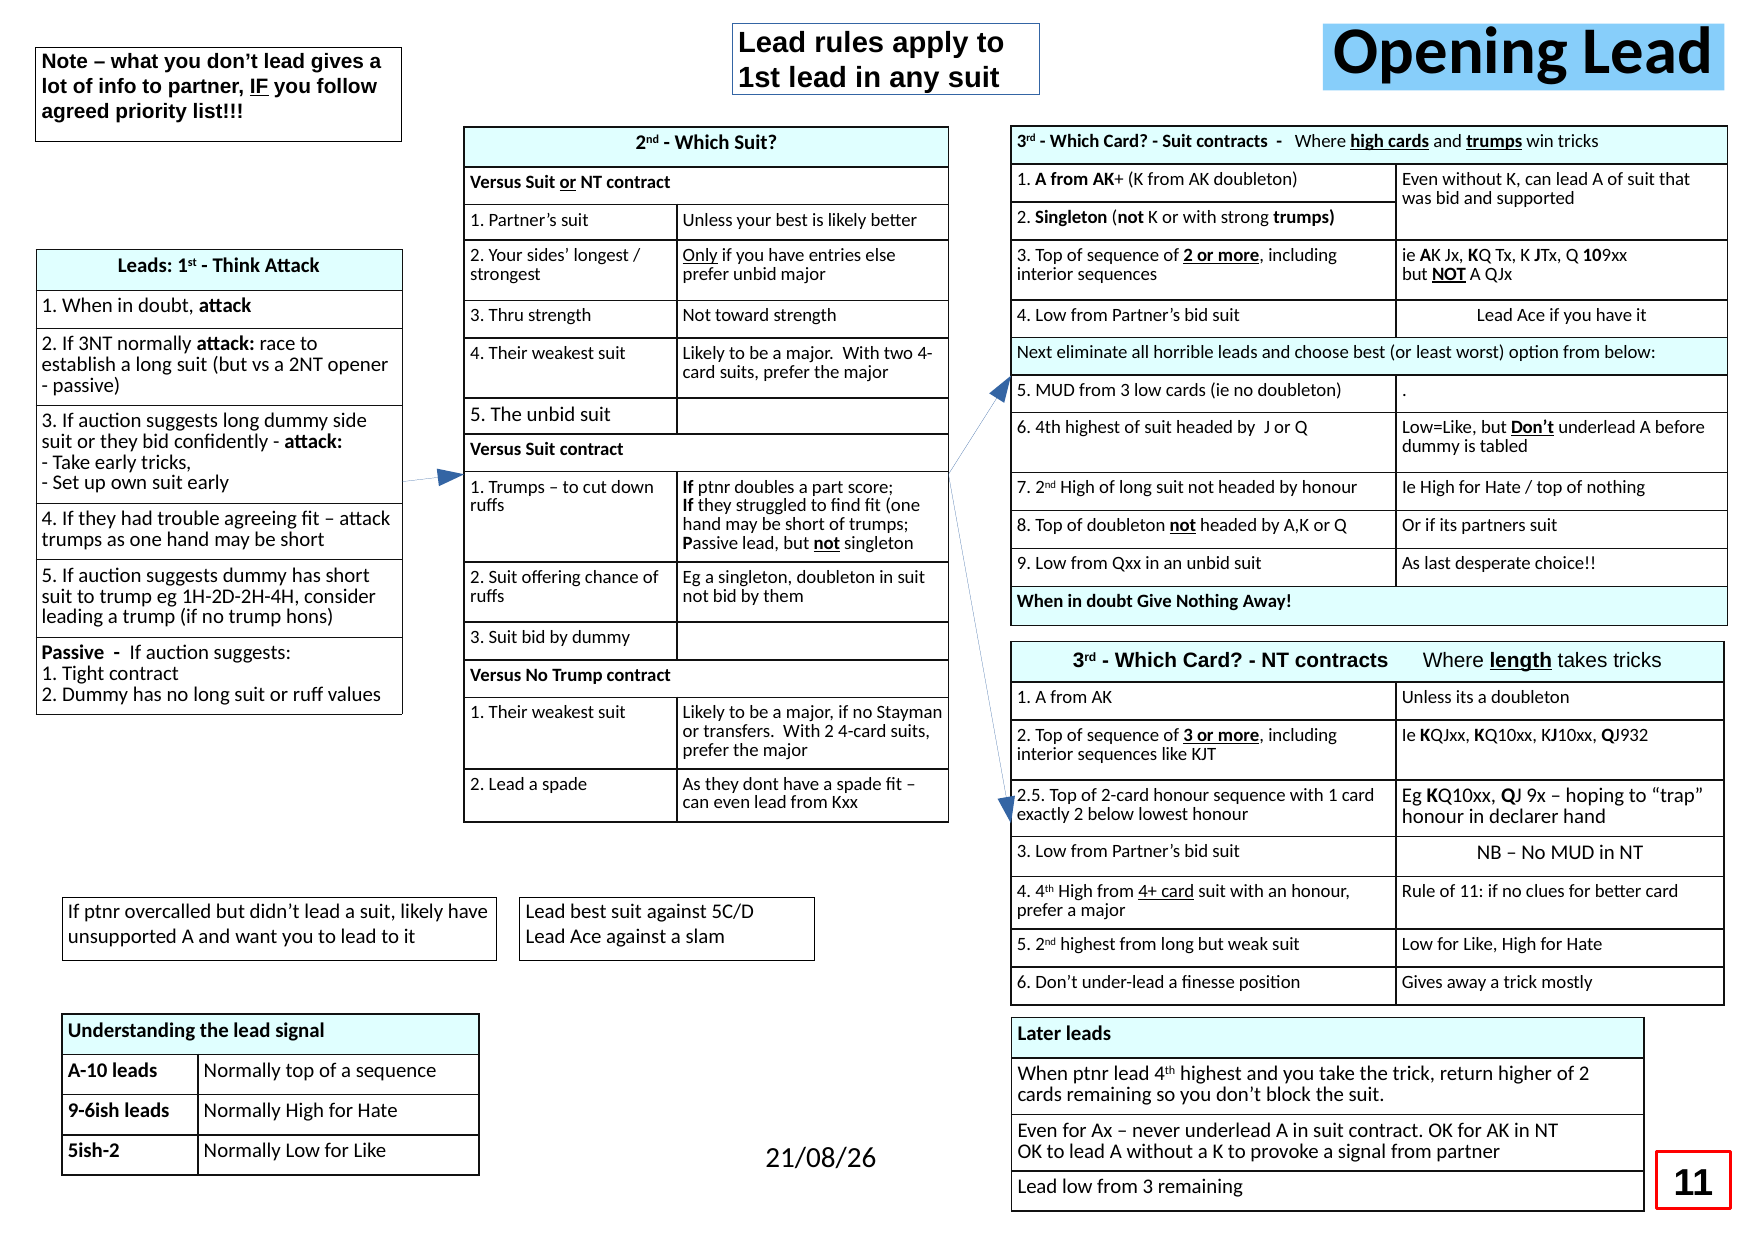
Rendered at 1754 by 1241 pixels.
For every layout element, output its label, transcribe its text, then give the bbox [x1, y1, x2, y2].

table_cell ie AK Jx, KQ Tx, K JTx, Q 109xx but NOT A QJx [1397, 241, 1727, 299]
table_header 3rd - Which Card? - Suit contracts - Where high cards and trumps win tricks [1012, 127, 1727, 163]
table_cell Versus No Trump contract [465, 661, 948, 697]
text_box Lead best suit against 5C/D Lead Ace against a slam [519, 897, 815, 961]
table_cell 2.5. Top of 2-card honour sequence with 1 card exactly 2 below lowest honour [1012, 781, 1395, 836]
table_cell Eg a singleton, doubleton in suit not bid by them [678, 563, 948, 621]
table_cell 1. Trumps – to cut down ruffs [465, 472, 676, 561]
table_cell Rule of 11: if no clues for better card [1397, 877, 1723, 928]
table_cell When ptnr lead 4th highest and you take the trick, return higher of 2 cards remaining so you don’t block the suit. [1012, 1059, 1643, 1114]
table_cell Or if its partners suit [1397, 511, 1727, 548]
table_cell Versus Suit contract [465, 435, 948, 471]
table_header Understanding the lead signal [63, 1015, 478, 1054]
table_cell 1. A from AK+ (K from AK doubleton) [1012, 165, 1395, 201]
table_header Leads: 1st - Think Attack [37, 250, 402, 290]
table_cell 3. Low from Partner’s bid suit [1012, 837, 1395, 876]
table_header 3rd - Which Card? - NT contracts Where length takes tricks [1012, 642, 1723, 681]
table_cell 1. Partner’s suit [465, 205, 676, 239]
text_box If ptnr overcalled but didn’t lead a suit, likely have unsupported A and want you to lead to it [62, 897, 497, 961]
table_cell 1. Their weakest suit [465, 698, 676, 768]
table_cell 2. Top of sequence of 3 or more, including interior sequences like KJT [1012, 721, 1395, 779]
table_cell 4. If they had trouble agreeing fit – attack trumps as one hand may be short [37, 504, 402, 559]
table_cell 3. Suit bid by dummy [465, 623, 676, 659]
table_cell As they dont have a spade fit – can even lead from Kxx [678, 770, 948, 821]
table_cell 9. Low from Qxx in an unbid suit [1012, 549, 1395, 586]
table_cell [678, 623, 948, 659]
table_cell 5ish-2 [63, 1136, 197, 1174]
table_cell Even for Ax – never underlead A in suit contract. OK for AK in NT OK to lead A without a K to provoke a signal from partner [1012, 1115, 1643, 1170]
table_cell Likely to be a major, if no Stayman or transfers. With 2 4-card suits, prefer the major [678, 698, 948, 768]
text_box Opening Lead [1322, 23, 1725, 91]
table_cell 2. Your sides’ longest / strongest [465, 241, 676, 300]
text_box 25/07/23 [755, 1145, 886, 1202]
table_cell 4. Their weakest suit [465, 339, 676, 397]
table_cell Even without K, can lead A of suit that was bid and supported [1397, 165, 1727, 239]
table_cell Normally top of a sequence [199, 1055, 478, 1094]
table_cell Normally Low for Like [199, 1136, 478, 1174]
table_cell 6. Don’t under-lead a finesse position [1012, 968, 1395, 1004]
table_header Later leads [1012, 1018, 1643, 1057]
table_cell When in doubt Give Nothing Away! [1012, 587, 1727, 625]
table_cell 8. Top of doubleton not headed by A,K or Q [1012, 511, 1395, 548]
text_box Note – what you don’t lead gives a lot of info to partner, IF you follow agreed priority list!!! [35, 47, 402, 142]
table_cell 2. Lead a spade [465, 770, 676, 821]
table_cell 3. Thru strength [465, 301, 676, 337]
table_cell . [1397, 376, 1727, 412]
table_cell 6. 4th highest of suit headed by J or Q [1012, 413, 1395, 472]
table_cell 5. 2nd highest from long but weak suit [1012, 930, 1395, 966]
table_cell 2. Singleton (not K or with strong trumps) [1012, 203, 1395, 239]
text_box Lead rules apply to 1st lead in any suit [732, 23, 1040, 95]
table_cell 3. If auction suggests long dummy side suit or they bid confidently - attack: - Take early tricks, - Set up own suit early [37, 406, 402, 503]
table_cell 5. If auction suggests dummy has short suit to trump eg 1H-2D-2H-4H, consider leading a trump (if no trump hons) [37, 560, 402, 637]
table_cell 9-6ish leads [63, 1095, 197, 1134]
text_box 11 [1656, 1151, 1731, 1209]
table_cell 1. When in doubt, attack [37, 291, 402, 328]
table_cell Ie High for Hate / top of nothing [1397, 473, 1727, 510]
table_cell Low=Like, but Don’t underlead A before dummy is tabled [1397, 413, 1727, 472]
table_cell Passive - If auction suggests: 1. Tight contract 2. Dummy has no long suit or ruff values [37, 638, 402, 714]
table_cell Normally High for Hate [199, 1095, 478, 1134]
table_header 2nd - Which Suit? [465, 128, 948, 166]
table_cell 1. A from AK [1012, 683, 1395, 719]
table_cell 4. 4th High from 4+ card suit with an honour, prefer a major [1012, 877, 1395, 928]
table_cell Unless your best is likely better [678, 205, 948, 239]
table_cell 2. If 3NT normally attack: race to establish a long suit (but vs a 2NT opener - passive) [37, 329, 402, 405]
table_cell 3. Top of sequence of 2 or more, including interior sequences [1012, 241, 1395, 299]
table_cell Lead Ace if you have it [1397, 301, 1727, 337]
table_cell Lead low from 3 remaining [1012, 1172, 1643, 1210]
table_cell Low for Like, High for Hate [1397, 930, 1723, 966]
table_cell Not toward strength [678, 301, 948, 337]
table_cell 2. Suit offering chance of ruffs [465, 563, 676, 621]
table_cell Only if you have entries else prefer unbid major [678, 241, 948, 300]
table_cell Unless its a doubleton [1397, 683, 1723, 719]
table_cell [678, 399, 948, 433]
table_cell A-10 leads [63, 1055, 197, 1094]
table_cell Versus Suit or NT contract [465, 168, 948, 204]
table_cell 5. The unbid suit [465, 399, 676, 433]
table_cell Gives away a trick mostly [1397, 968, 1723, 1004]
table_cell Ie KQJxx, KQ10xx, KJ10xx, QJ932 [1397, 721, 1723, 779]
table_cell As last desperate choice!! [1397, 549, 1727, 586]
table_cell 7. 2nd High of long suit not headed by honour [1012, 473, 1395, 510]
table_cell 4. Low from Partner’s bid suit [1012, 301, 1395, 337]
table_cell If ptnr doubles a part score; If they struggled to find fit (one hand may be short of trumps; Passive lead, but not singleton [678, 472, 948, 561]
table_cell NB – No MUD in NT [1397, 837, 1723, 876]
table_cell Eg KQ10xx, QJ 9x – hoping to “trap” honour in declarer hand [1397, 781, 1723, 836]
table_cell 5. MUD from 3 low cards (ie no doubleton) [1012, 376, 1395, 412]
table_cell Likely to be a major. With two 4-card suits, prefer the major [678, 339, 948, 397]
table_cell Next eliminate all horrible leads and choose best (or least worst) option from below: [1012, 338, 1727, 374]
